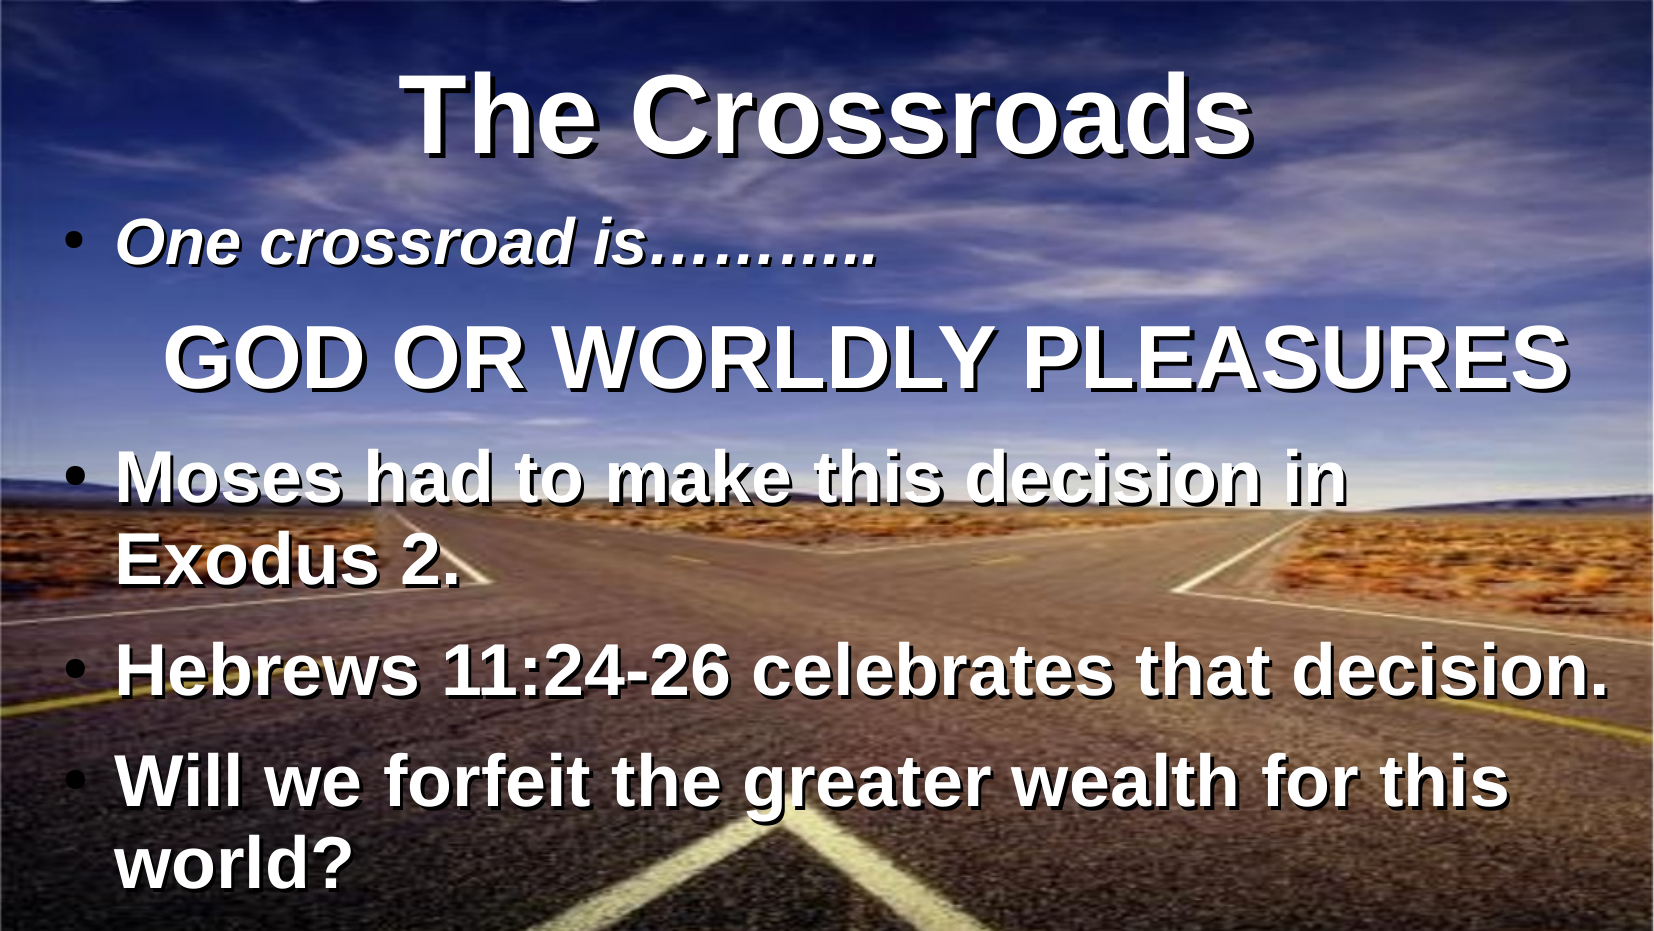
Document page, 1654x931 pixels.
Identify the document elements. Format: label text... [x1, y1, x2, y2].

list One crossroad is……….. GOD OR WORLDLY PLEASURES Moses had to make this decision in Exodus 2. Hebrews 11:24-26 celebrates that decision. Will we forfeit the greater wealth for this world? [45, 205, 1621, 922]
title The Crossroads [82, 37, 1571, 193]
picture [0, 0, 1654, 931]
